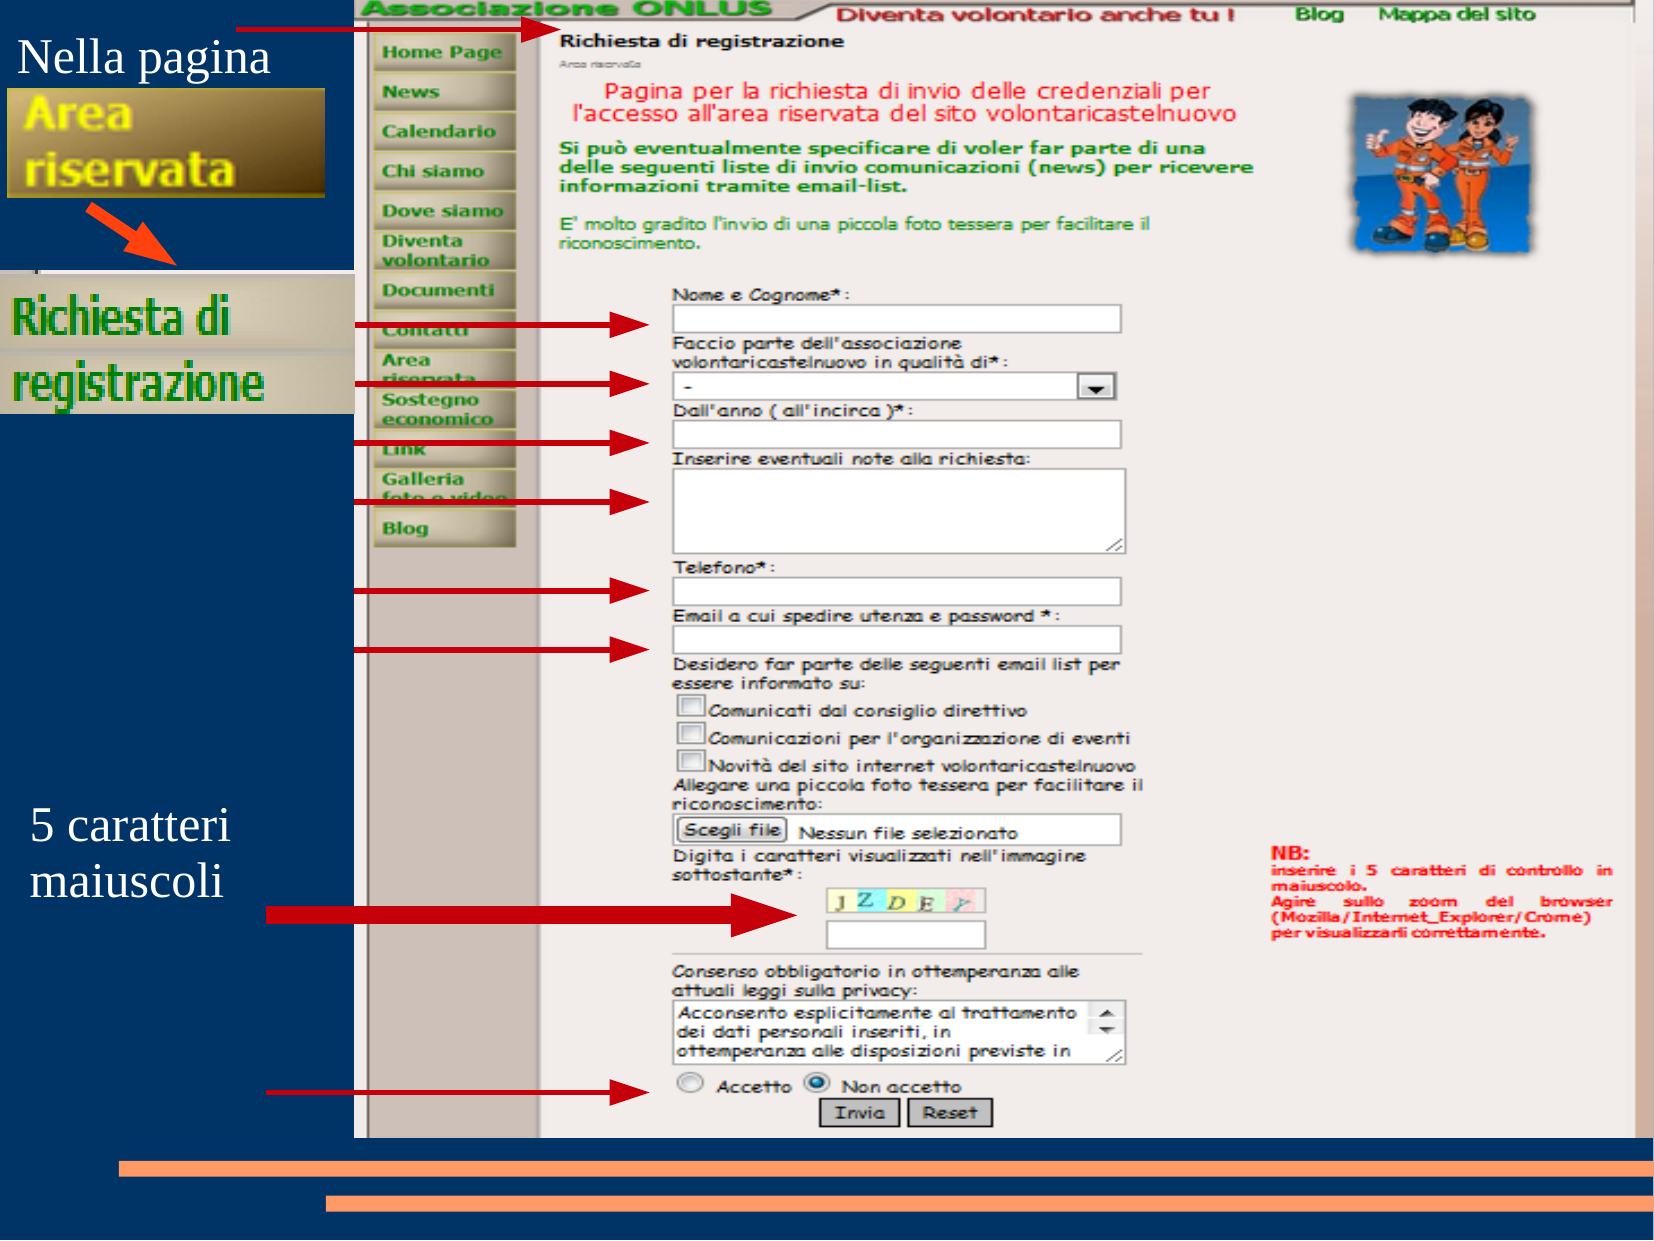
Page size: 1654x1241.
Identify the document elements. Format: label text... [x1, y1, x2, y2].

text_box Nella pagina [16, 29, 287, 88]
text_box 5 caratteri maiuscoli [29, 797, 245, 910]
picture [7, 88, 325, 198]
picture [0, 0, 1654, 1139]
